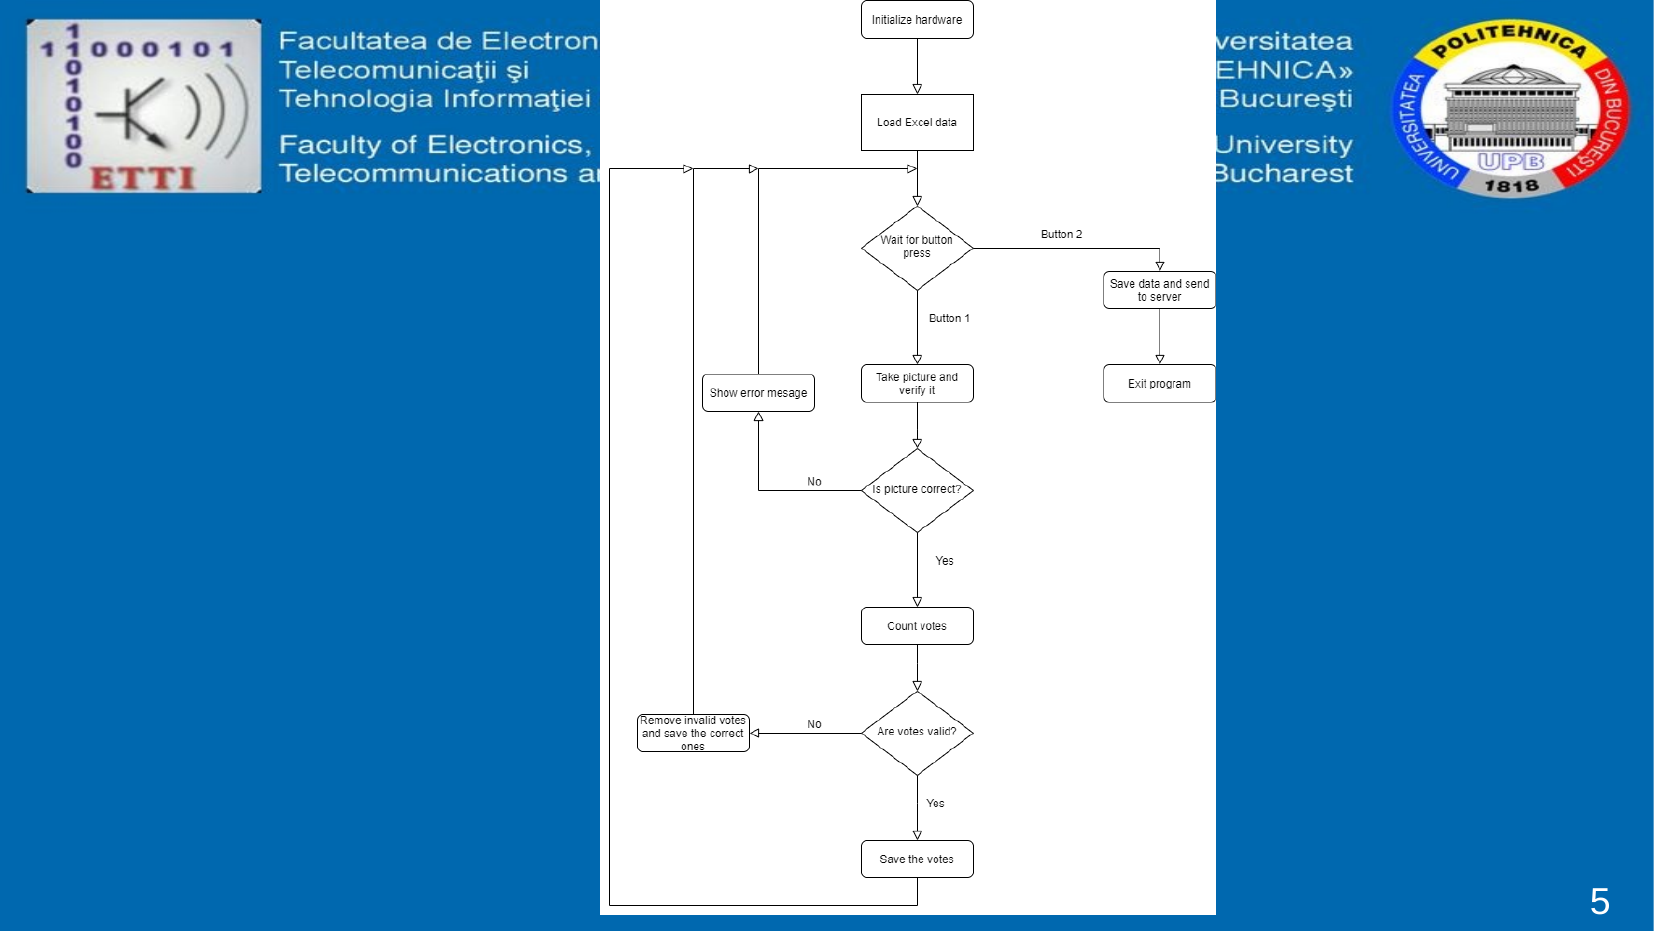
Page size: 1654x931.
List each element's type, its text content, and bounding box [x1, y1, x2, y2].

picture [0, 0, 1654, 931]
text_box 5 [1575, 873, 1626, 931]
